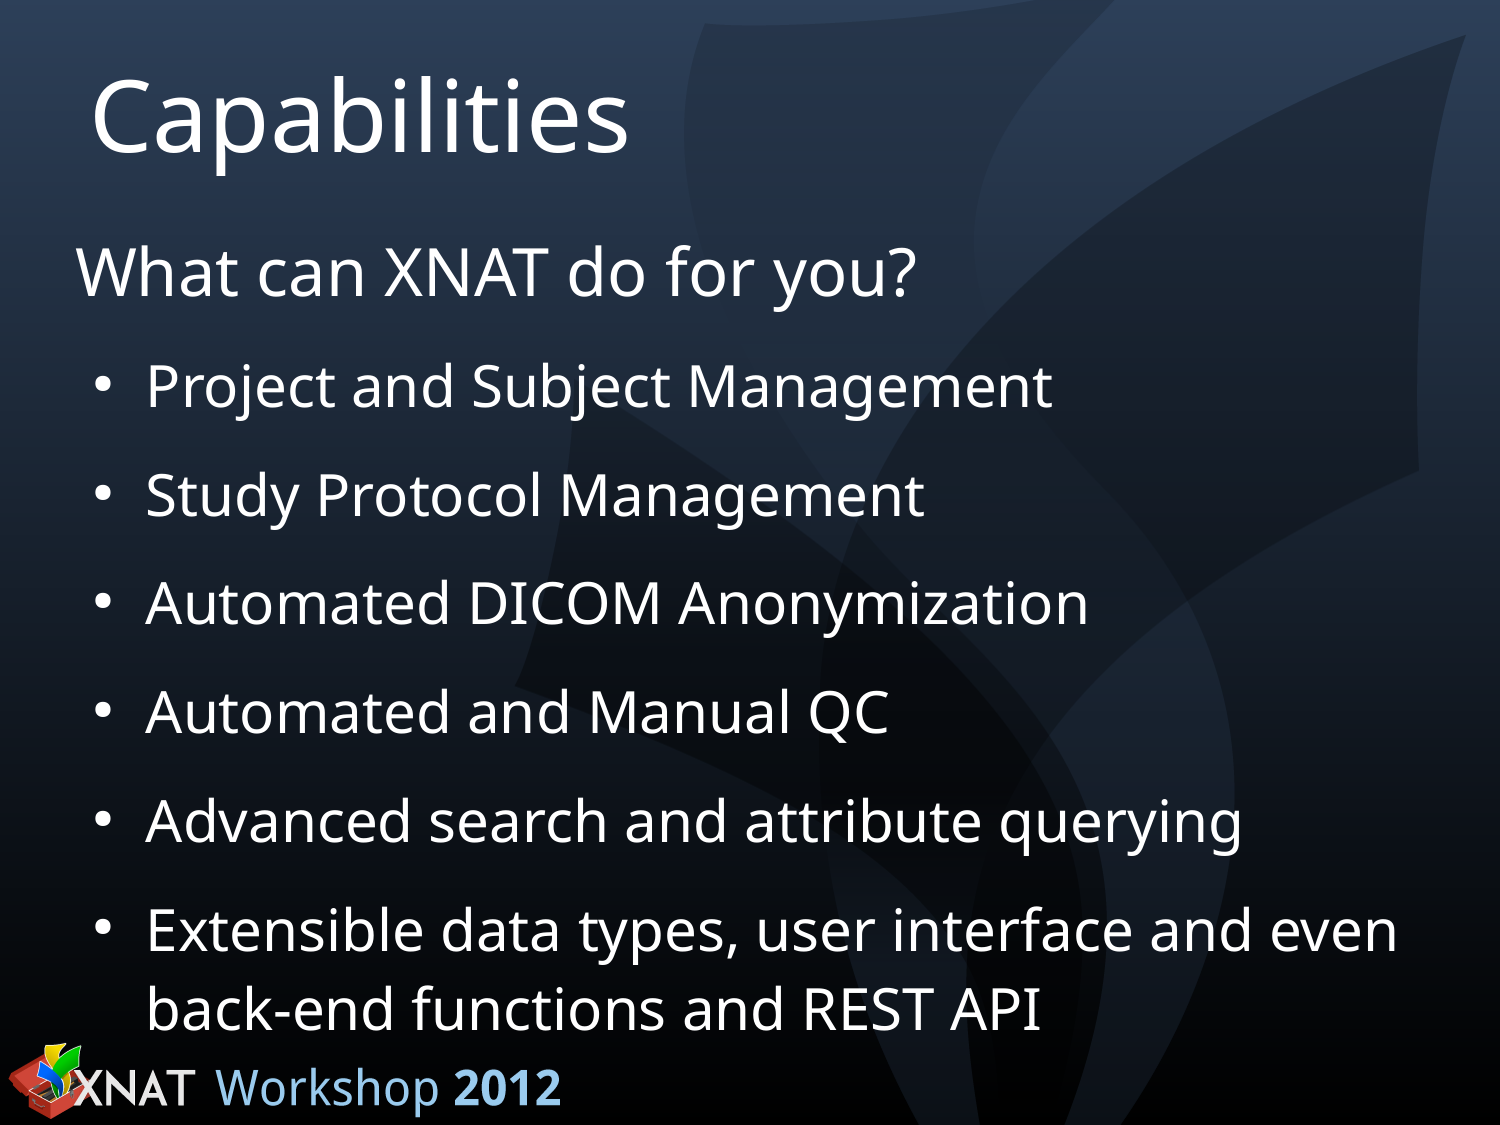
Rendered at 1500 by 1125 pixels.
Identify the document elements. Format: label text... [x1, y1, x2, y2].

list What can XNAT do for you? Project and Subject Management Study Protocol Management Automated DICOM Anonymization Automated and Manual QC Advanced search and attribute querying Extensible data types, user interface and even back-end functions and REST API [75, 224, 1425, 932]
title Capabilities [75, 45, 1425, 188]
picture [0, 0, 1500, 1125]
